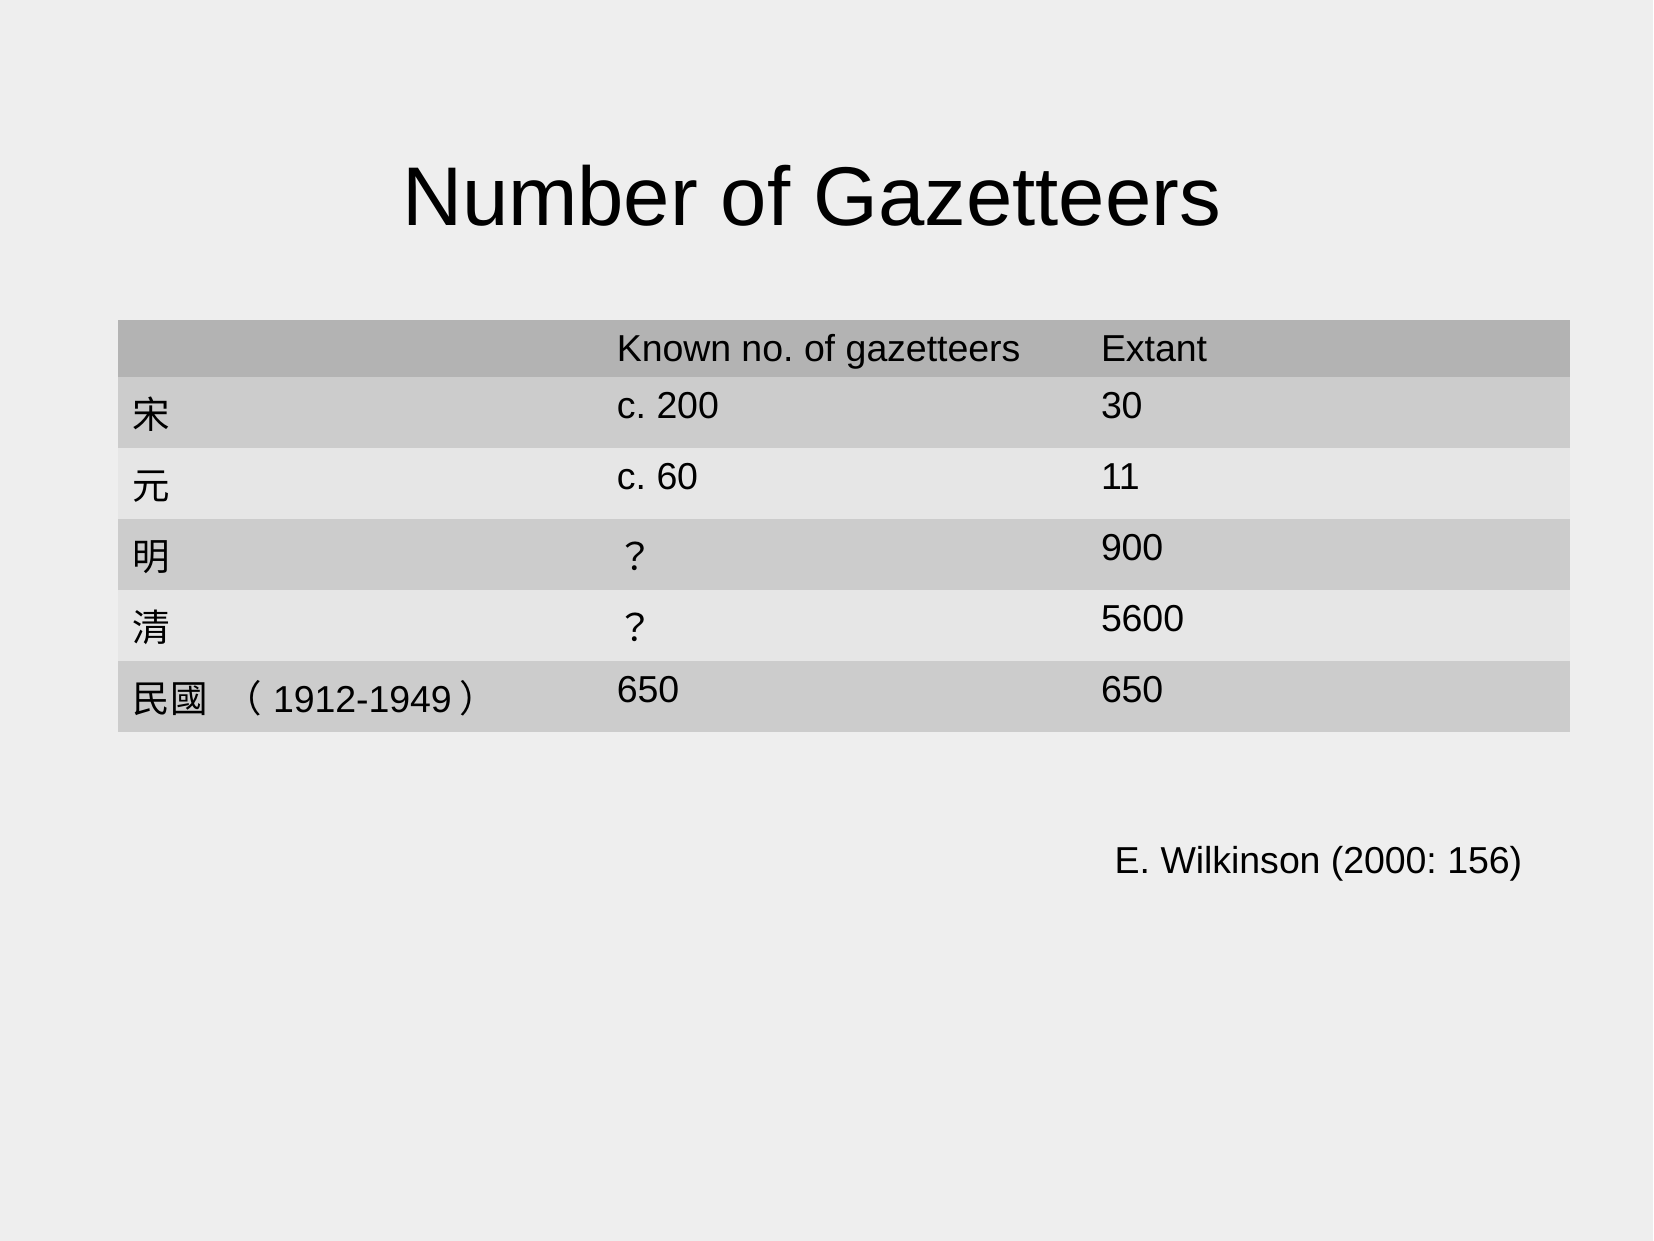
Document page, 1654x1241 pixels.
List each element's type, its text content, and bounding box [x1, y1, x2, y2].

table_header Known no. of gazetteers [602, 320, 1086, 377]
table_header [118, 320, 602, 377]
table_cell 650 [602, 661, 1086, 732]
text_box E. Wilkinson (2000: 156) [1099, 832, 1538, 932]
table_cell c. 200 [602, 377, 1086, 448]
table_cell 明 [118, 519, 602, 590]
table_cell 900 [1086, 519, 1570, 590]
table_cell c. 60 [602, 448, 1086, 519]
table_cell ？ [602, 590, 1086, 661]
table_cell 650 [1086, 661, 1570, 732]
table_cell 30 [1086, 377, 1570, 448]
table_cell ？ [602, 519, 1086, 590]
table_cell 5600 [1086, 590, 1570, 661]
table_cell 宋 [118, 377, 602, 448]
table_cell 清 [118, 590, 602, 661]
table_cell 元 [118, 448, 602, 519]
table_cell 民國 （1912-1949） [118, 661, 602, 732]
table_header Extant [1086, 320, 1570, 377]
title Number of Gazetteers [118, 112, 1506, 281]
table_cell 11 [1086, 448, 1570, 519]
